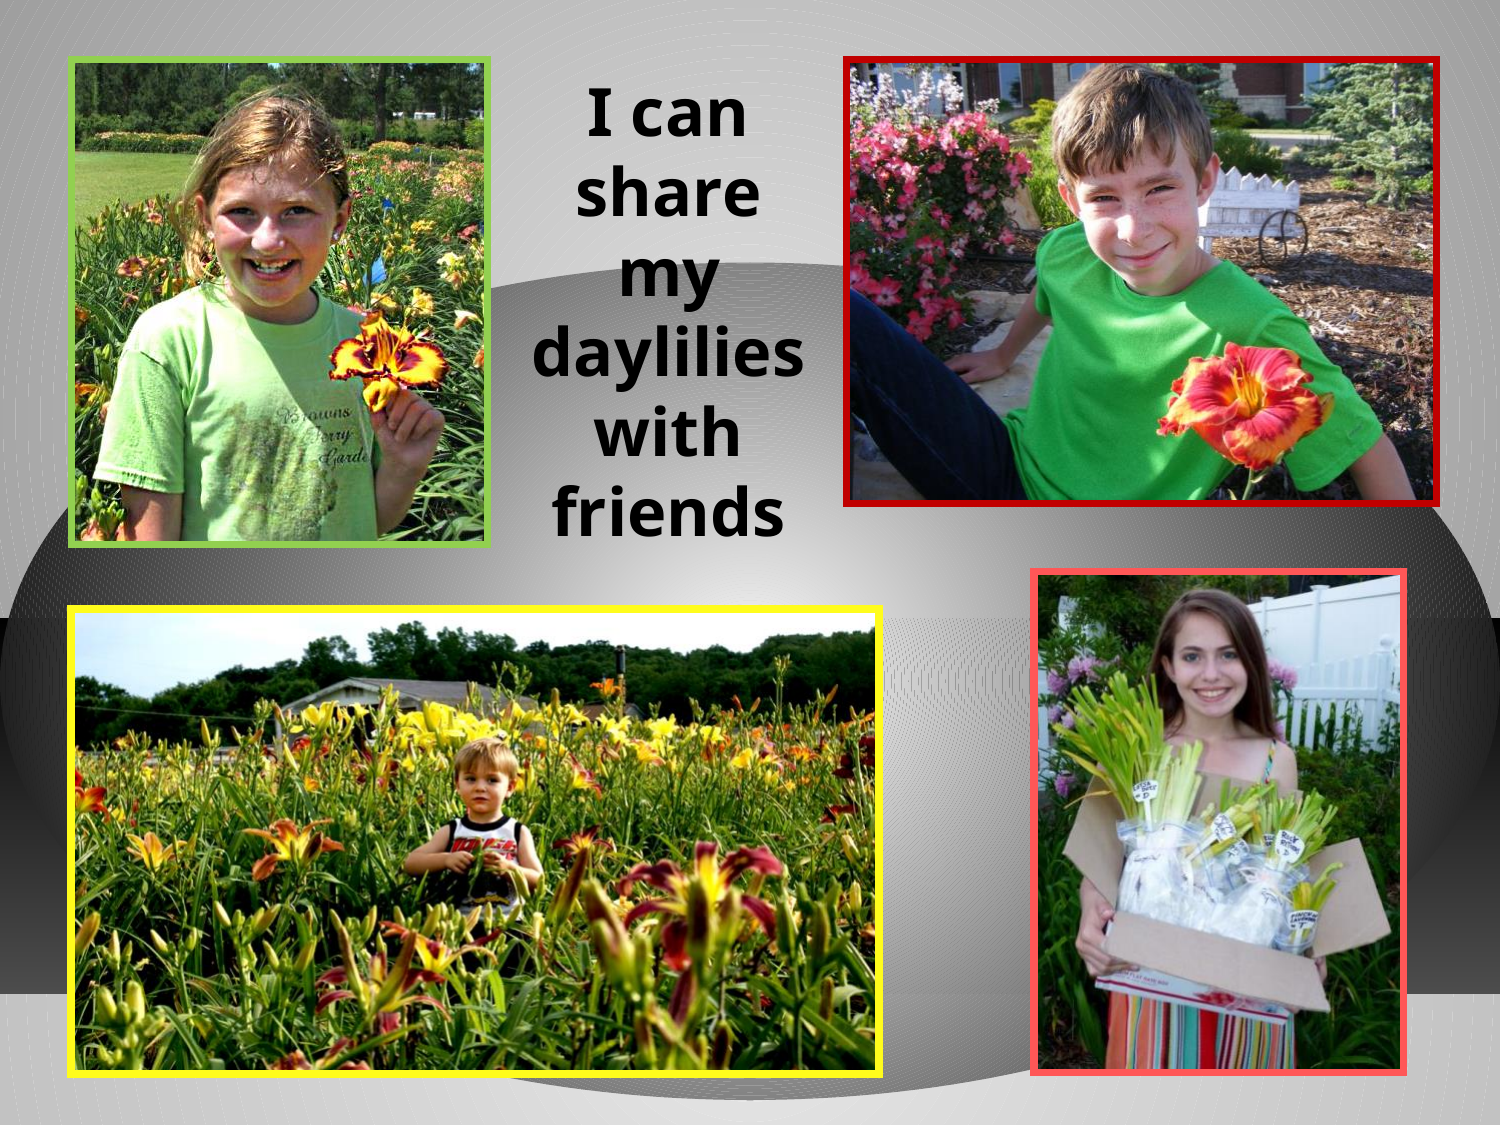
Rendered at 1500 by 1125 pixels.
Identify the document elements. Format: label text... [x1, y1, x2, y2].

text_box I can share my daylilies with friends [512, 62, 826, 563]
picture [75, 612, 876, 1071]
picture [1037, 575, 1400, 1069]
picture [849, 62, 1434, 500]
picture [75, 62, 485, 541]
